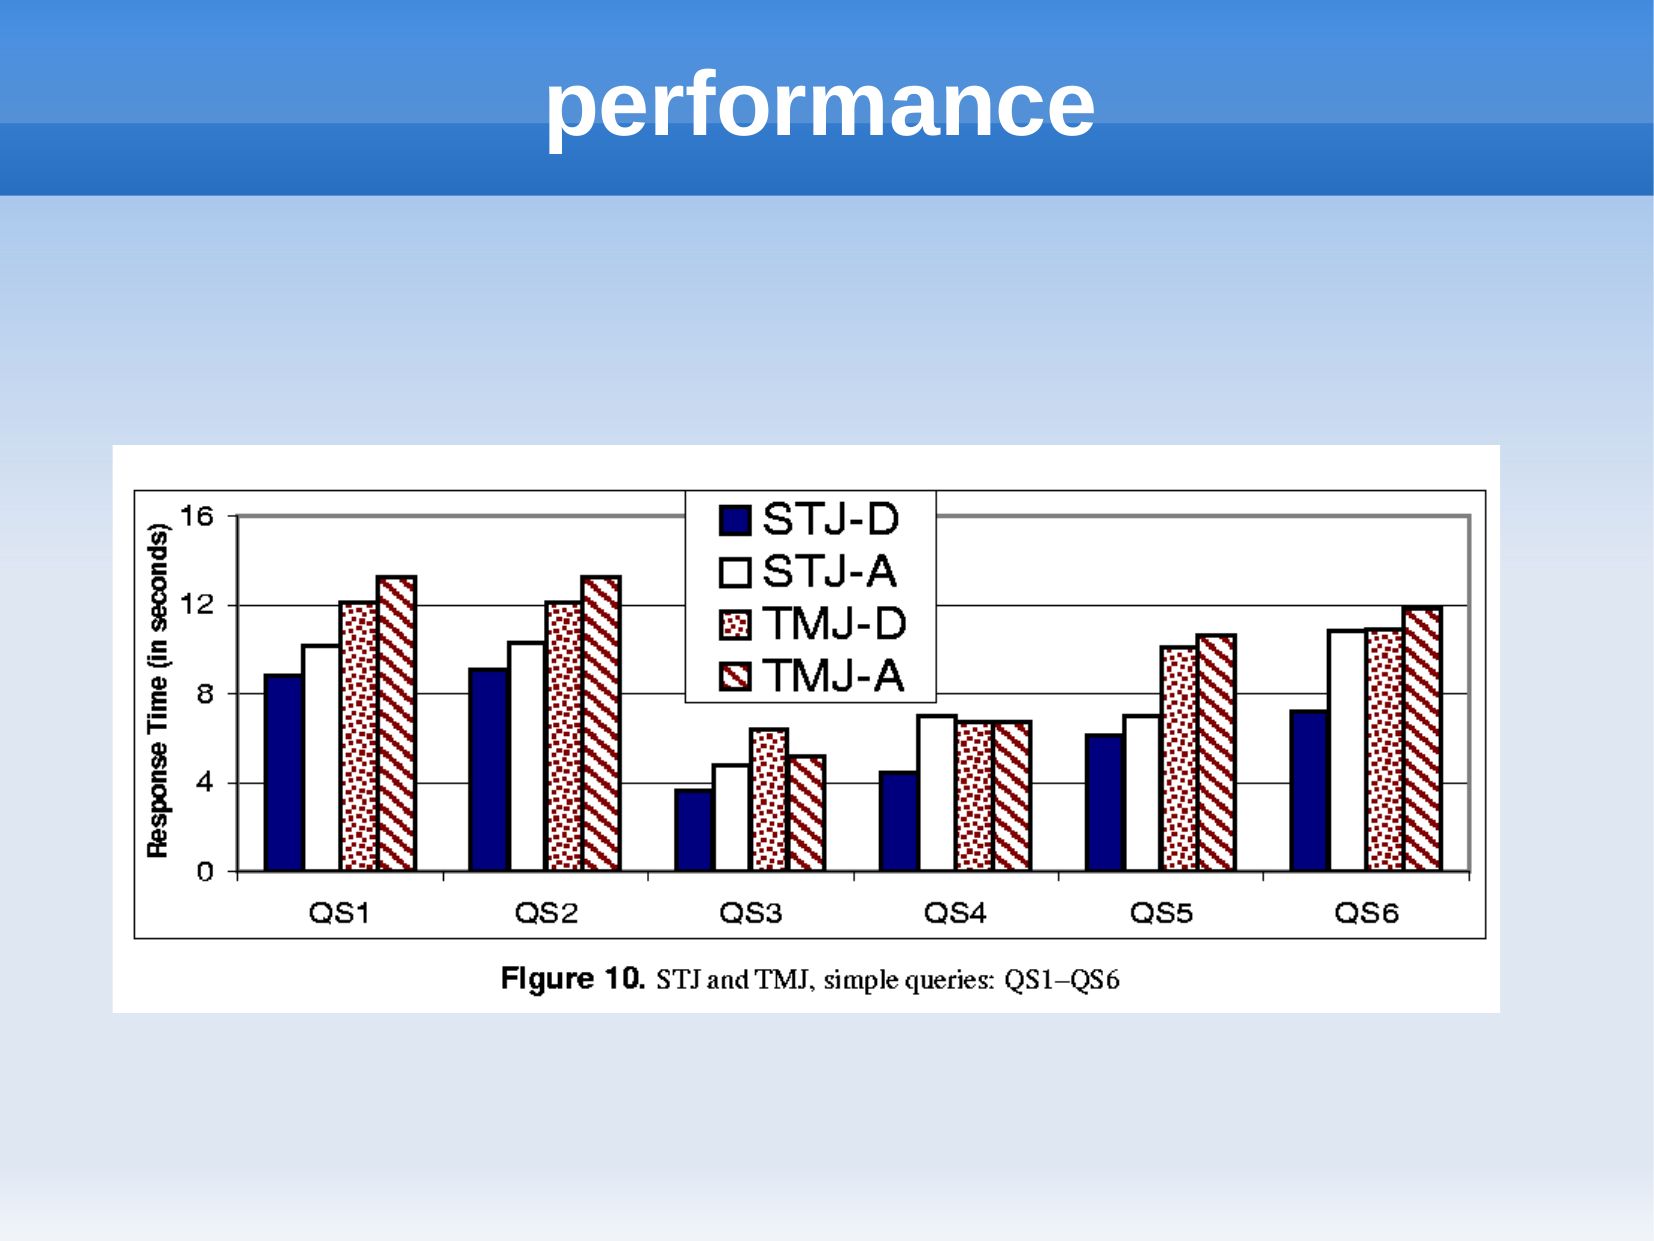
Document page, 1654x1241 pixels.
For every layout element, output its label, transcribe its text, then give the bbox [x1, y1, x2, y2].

title performance [76, 7, 1565, 200]
picture [0, 0, 1654, 1241]
